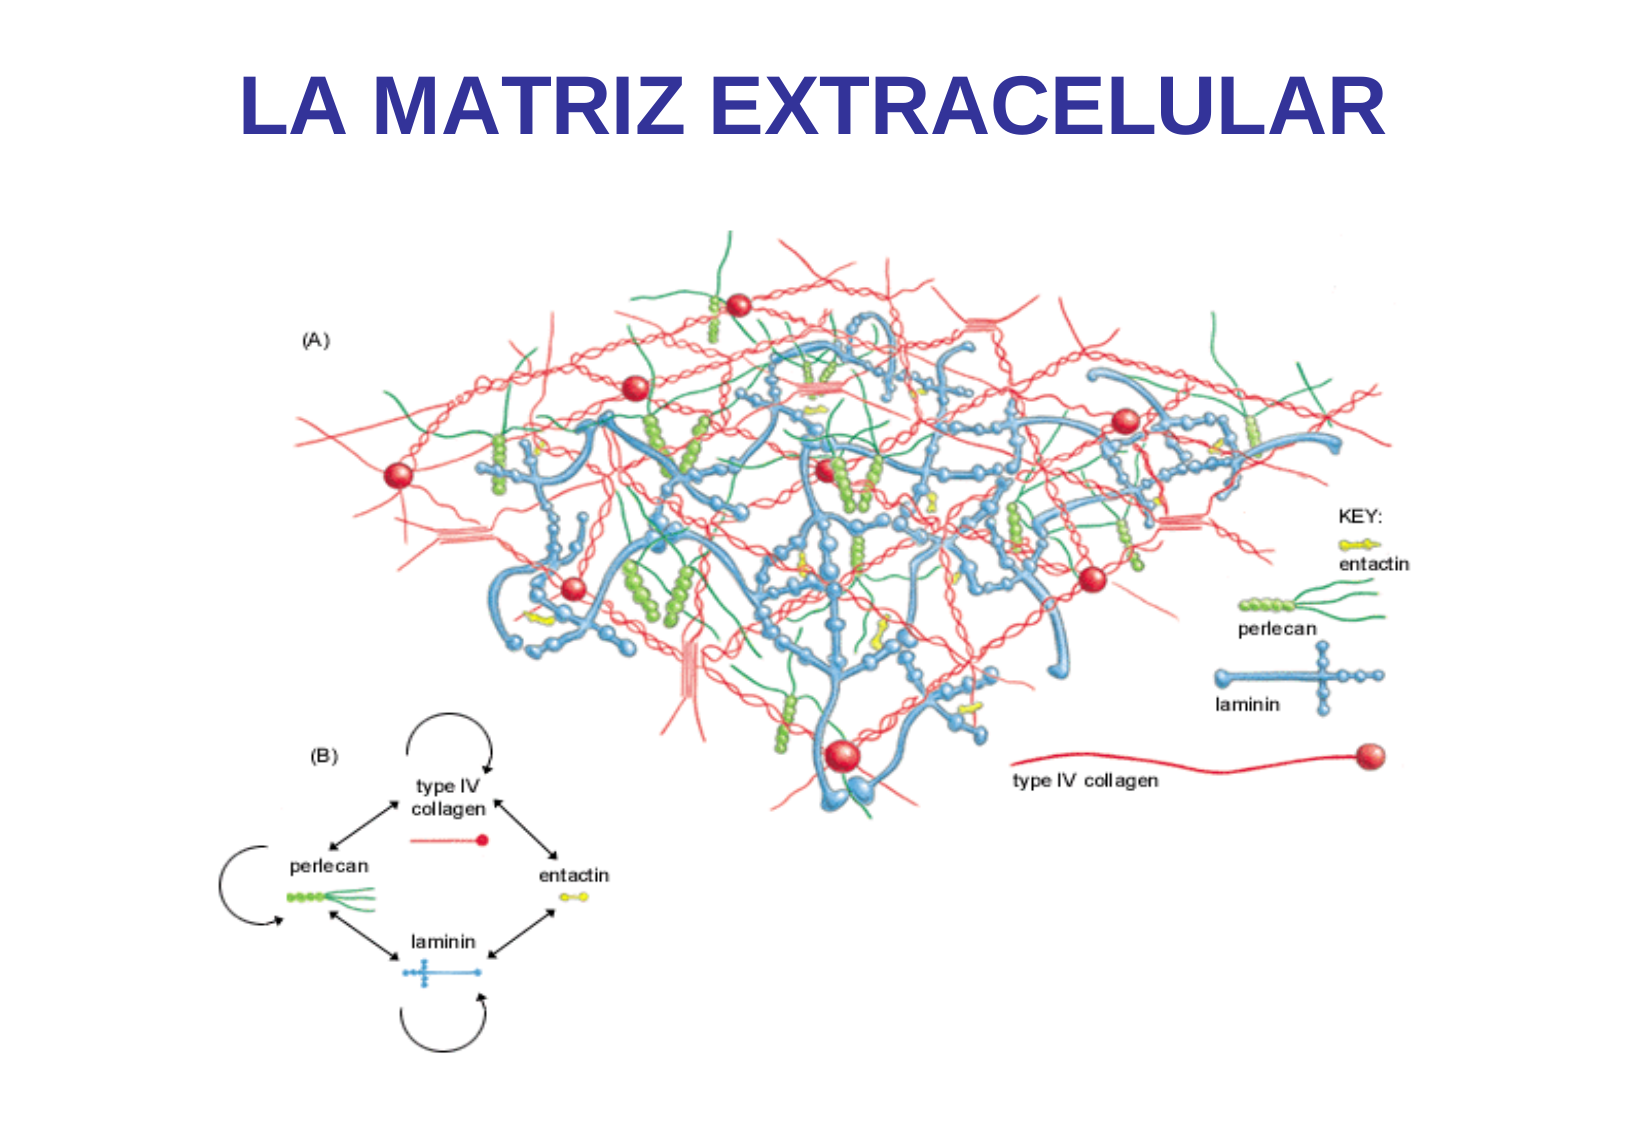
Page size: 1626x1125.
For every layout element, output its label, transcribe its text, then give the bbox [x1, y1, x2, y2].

text_box LA MATRIZ EXTRACELULAR [115, 43, 1511, 159]
picture [203, 212, 1427, 1072]
